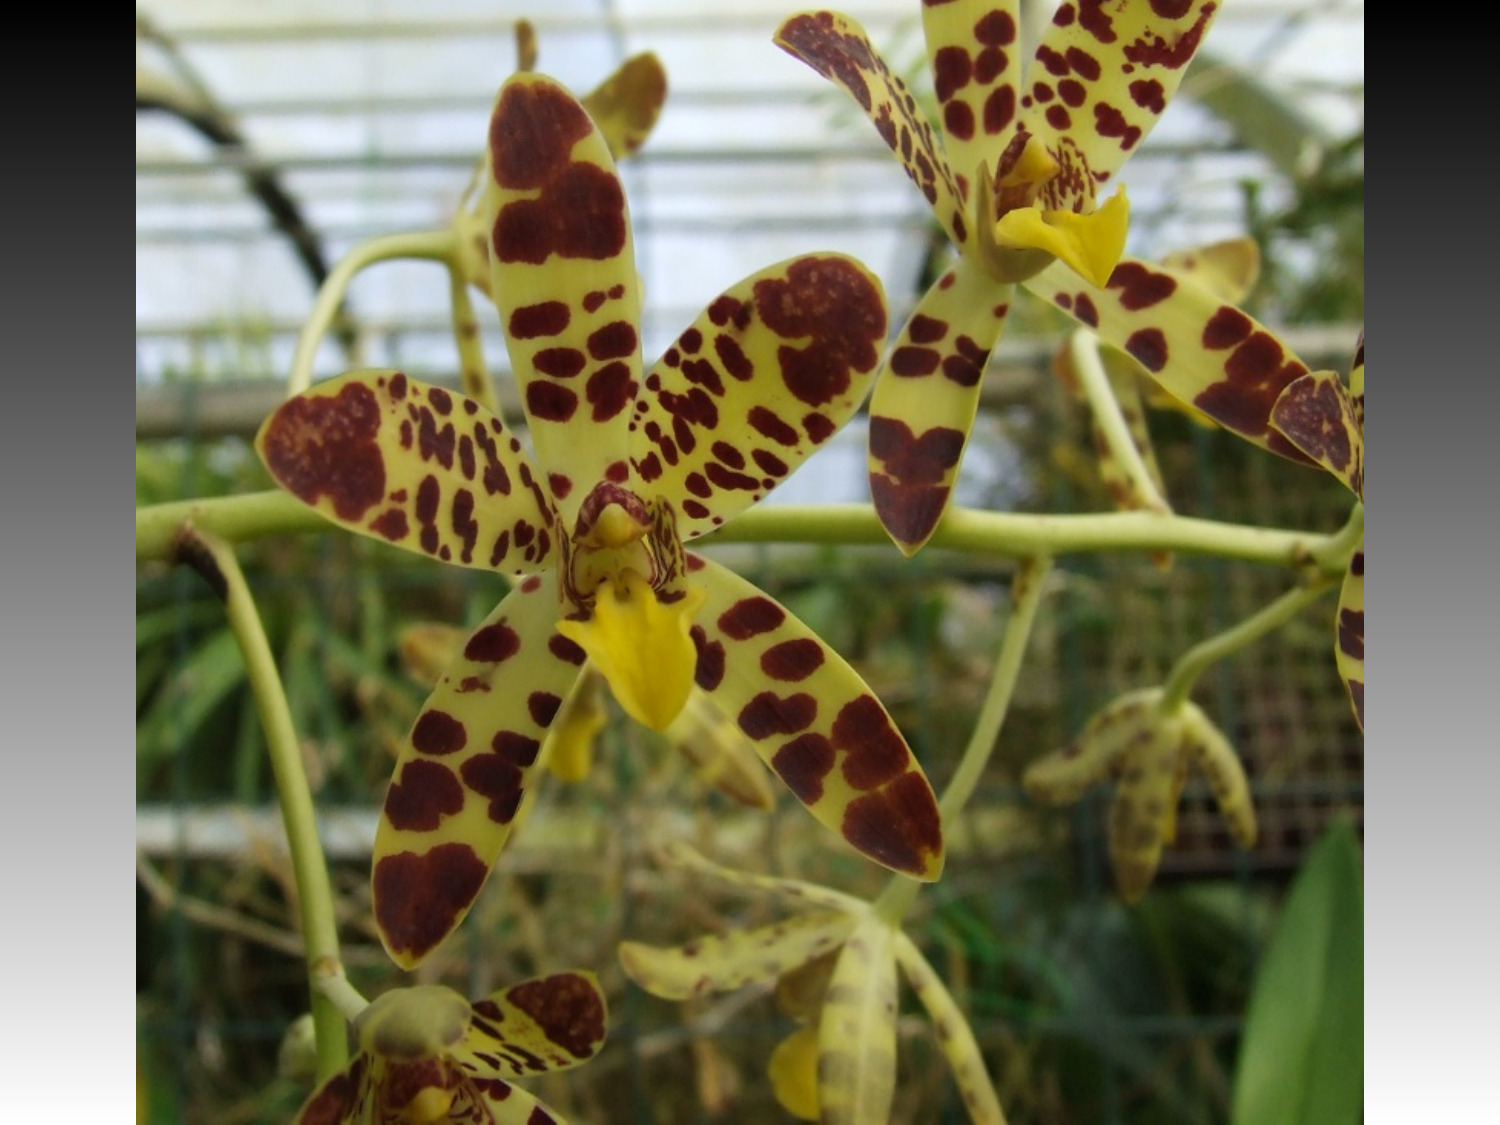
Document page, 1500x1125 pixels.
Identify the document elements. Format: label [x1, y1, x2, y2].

picture [136, 0, 1364, 1125]
